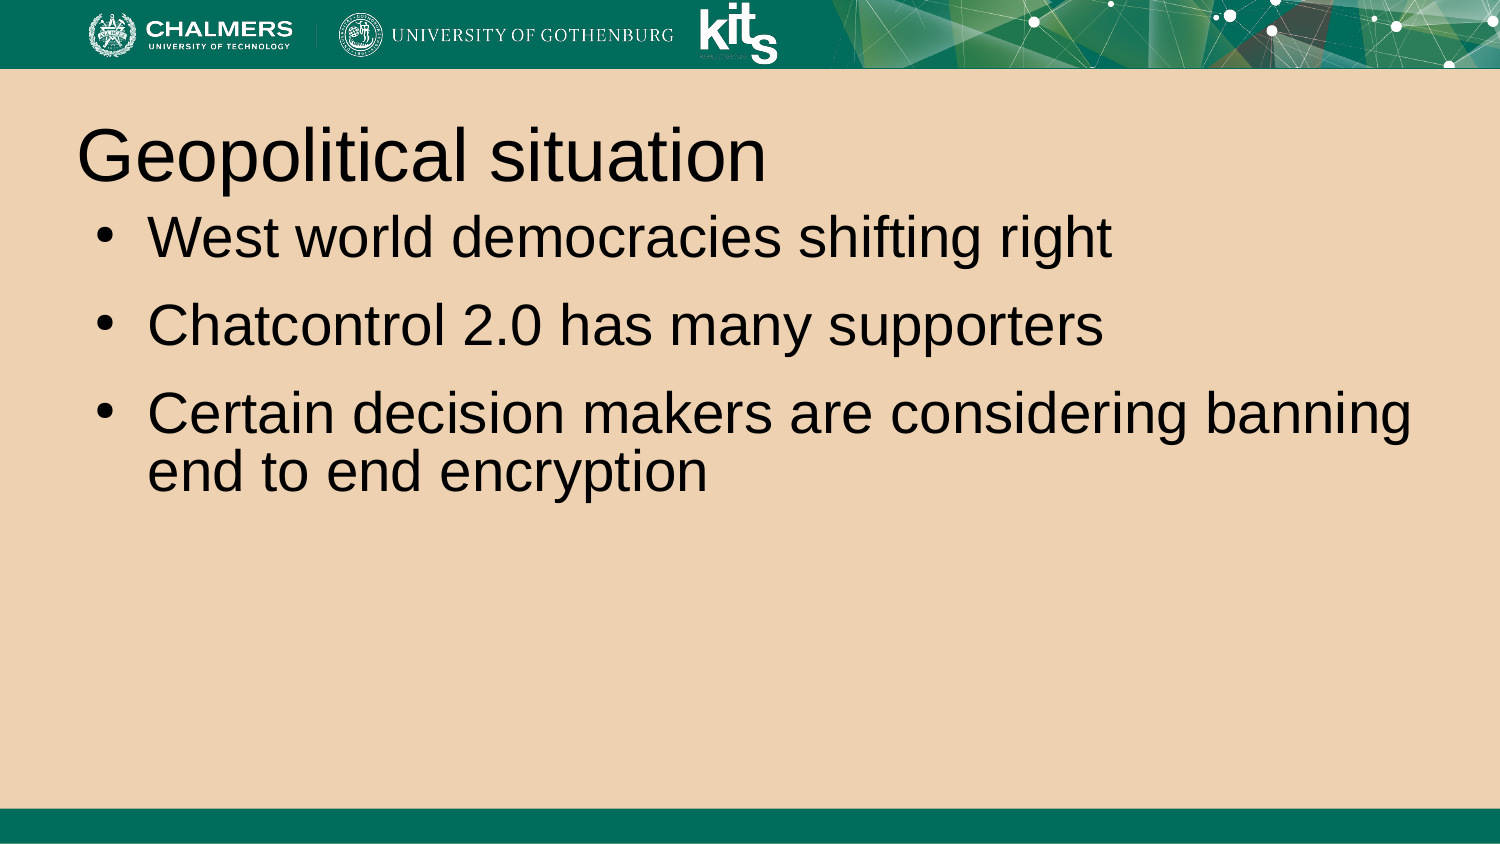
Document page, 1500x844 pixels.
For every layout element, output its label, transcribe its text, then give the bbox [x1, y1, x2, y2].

title Geopolitical situation [76, 100, 1425, 210]
picture [64, 0, 782, 85]
list West world democracies shifting right Chatcontrol 2.0 has many supporters Certain decision makers are considering banning end to end encryption [76, 210, 1425, 782]
